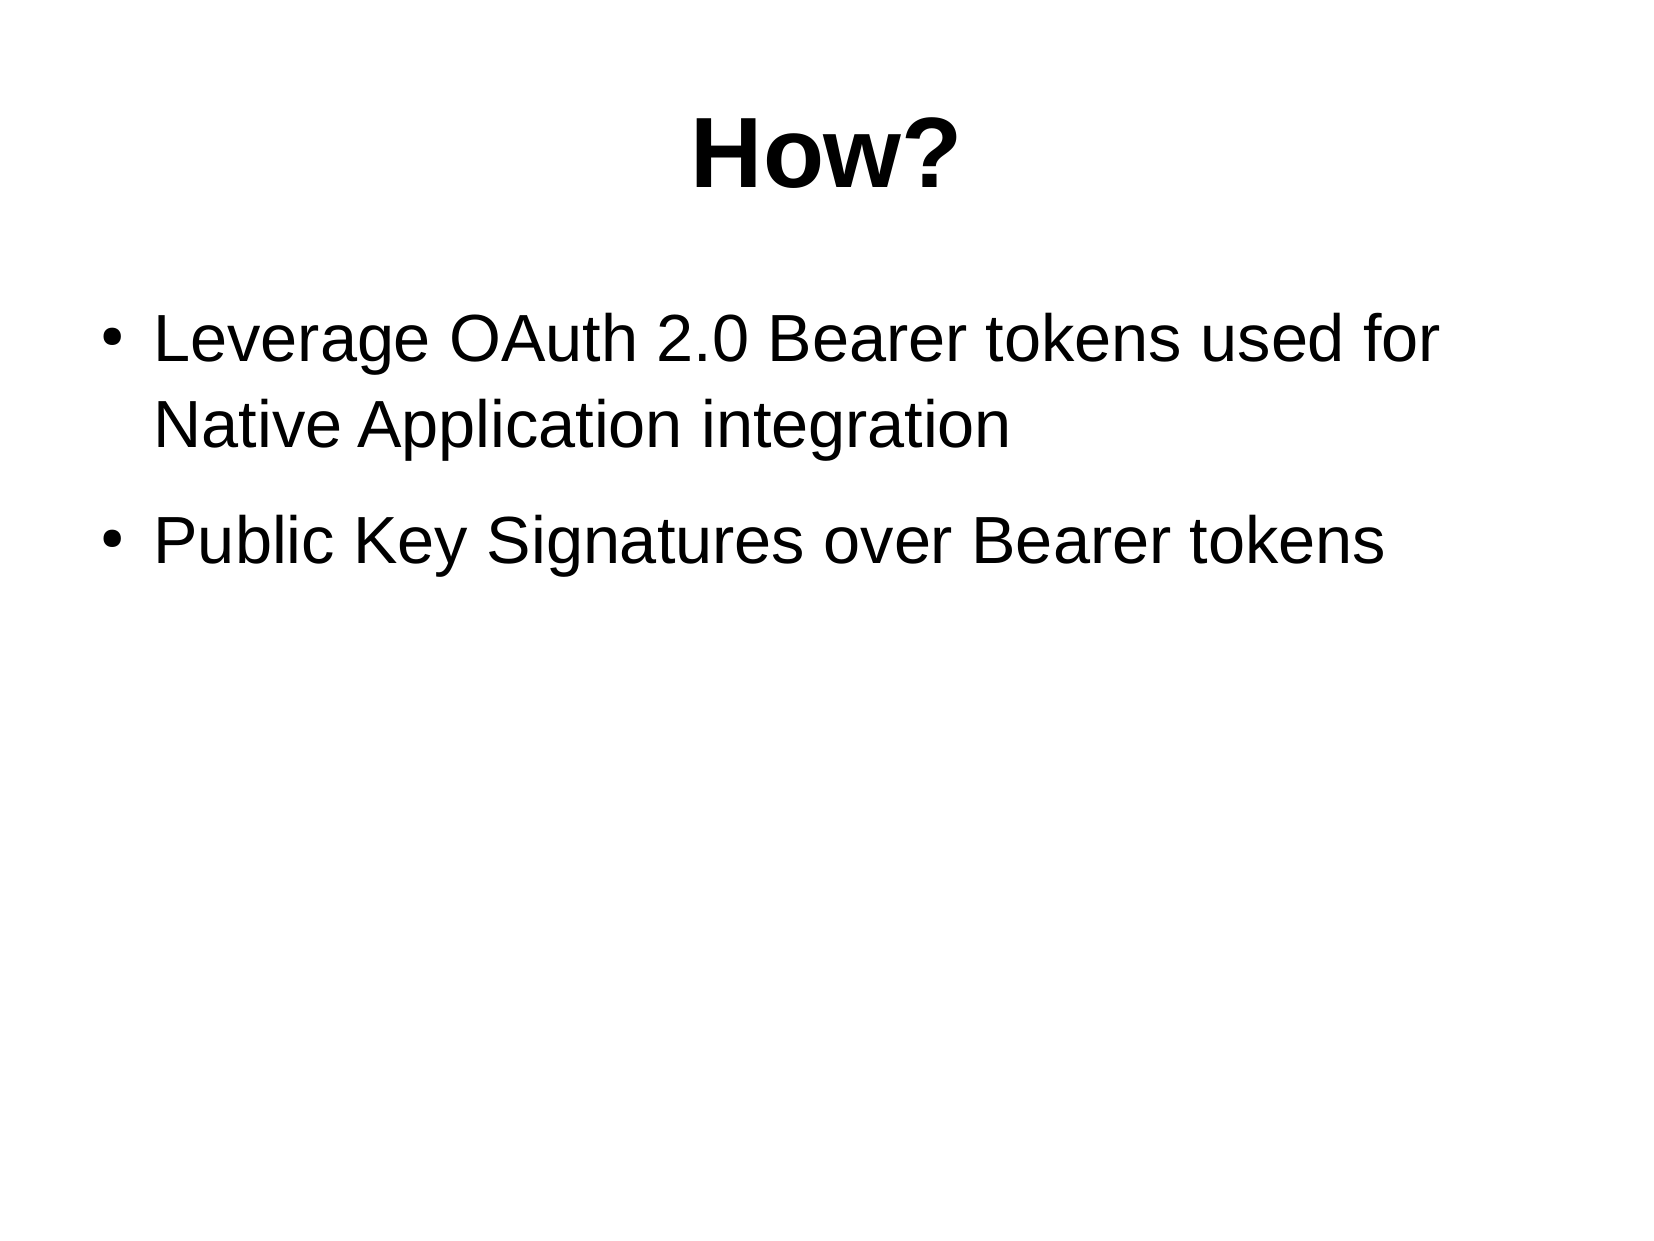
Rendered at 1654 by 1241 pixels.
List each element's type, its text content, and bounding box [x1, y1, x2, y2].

list Leverage OAuth 2.0 Bearer tokens used for Native Application integration Public Key Signatures over Bearer tokens [82, 290, 1571, 1010]
title How? [82, 49, 1571, 257]
